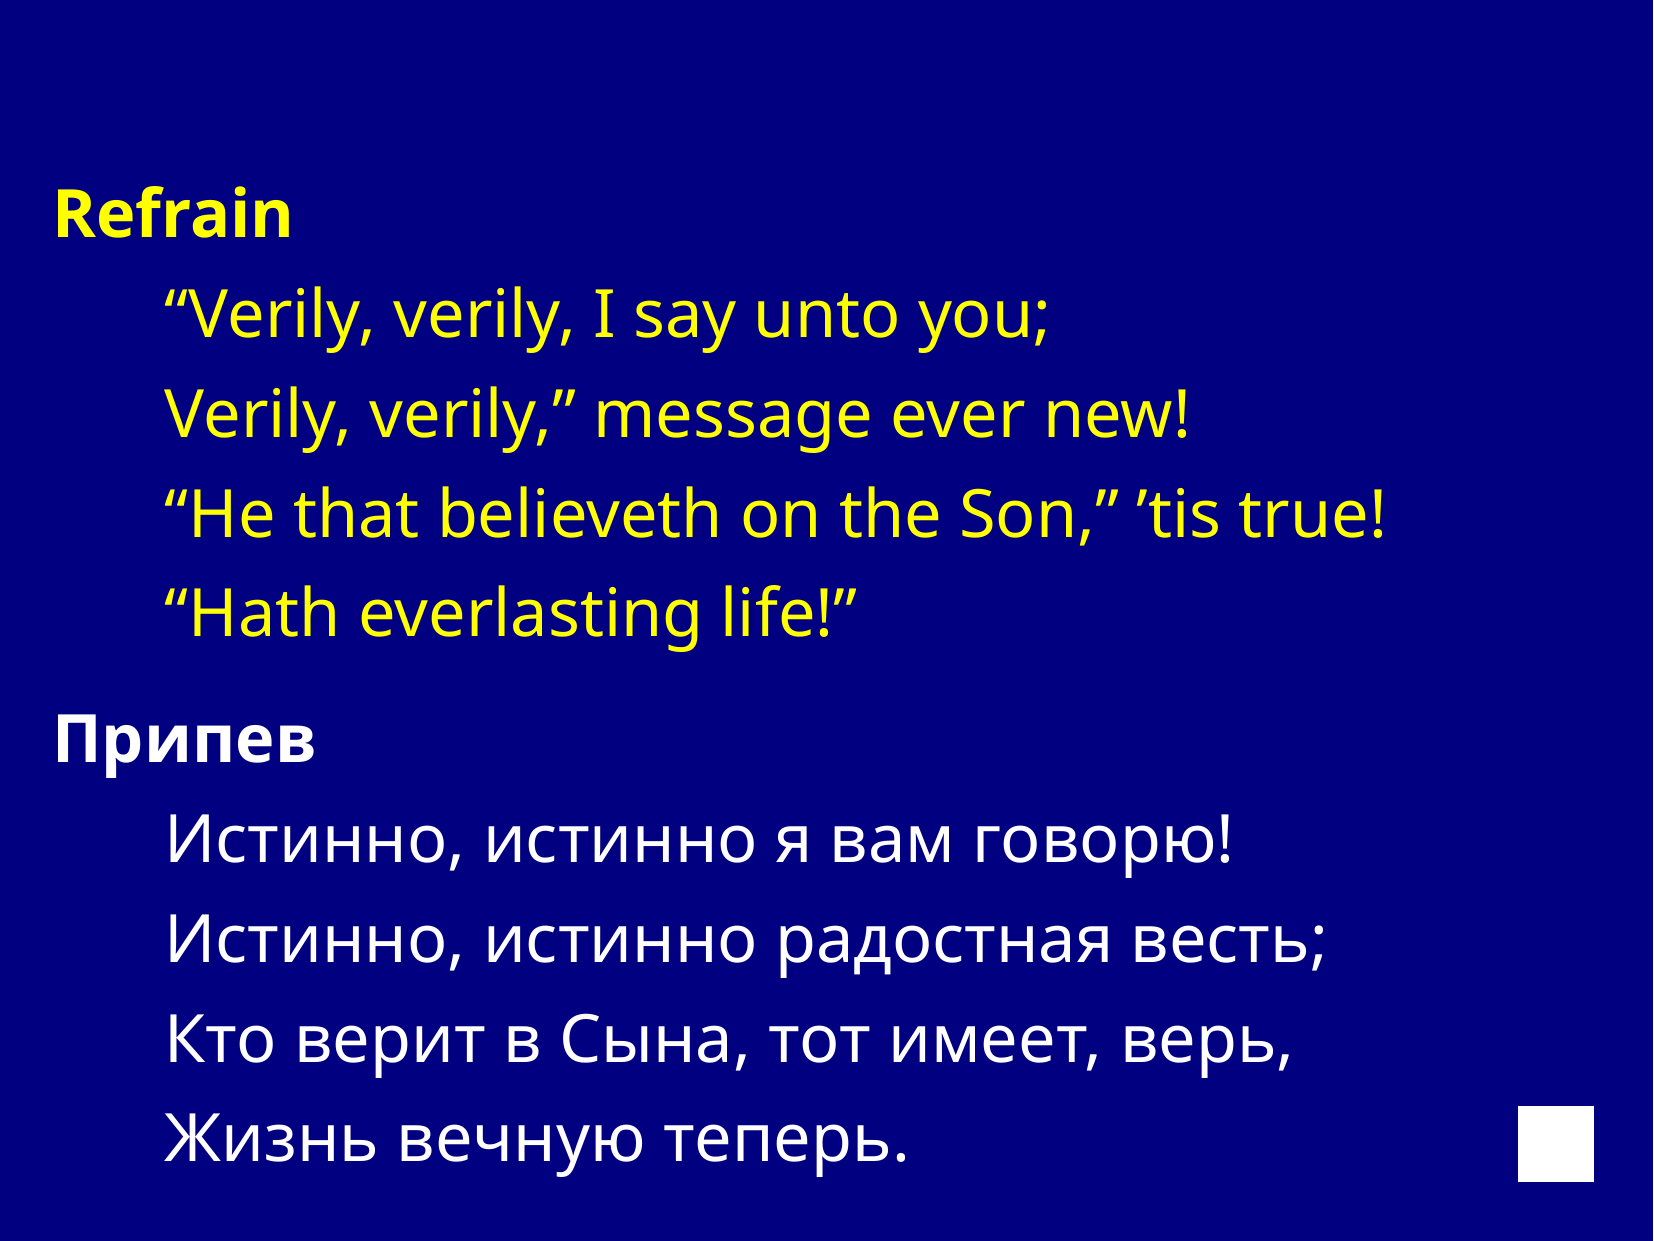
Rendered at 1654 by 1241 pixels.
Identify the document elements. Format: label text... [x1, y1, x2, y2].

text_box Refrain “Verily, verily, I say unto you; Verily, verily,” message ever new! “He that believeth on the Son,” ’tis true! “Hath everlasting life!” [37, 150, 1653, 713]
text_box Припев Истинно, истинно я вам говорю! Истинно, истинно радостная весть; Кто верит в Сына, тот имеет, верь, Жизнь вечную теперь. [37, 675, 1576, 1163]
text_box [1518, 1106, 1594, 1182]
